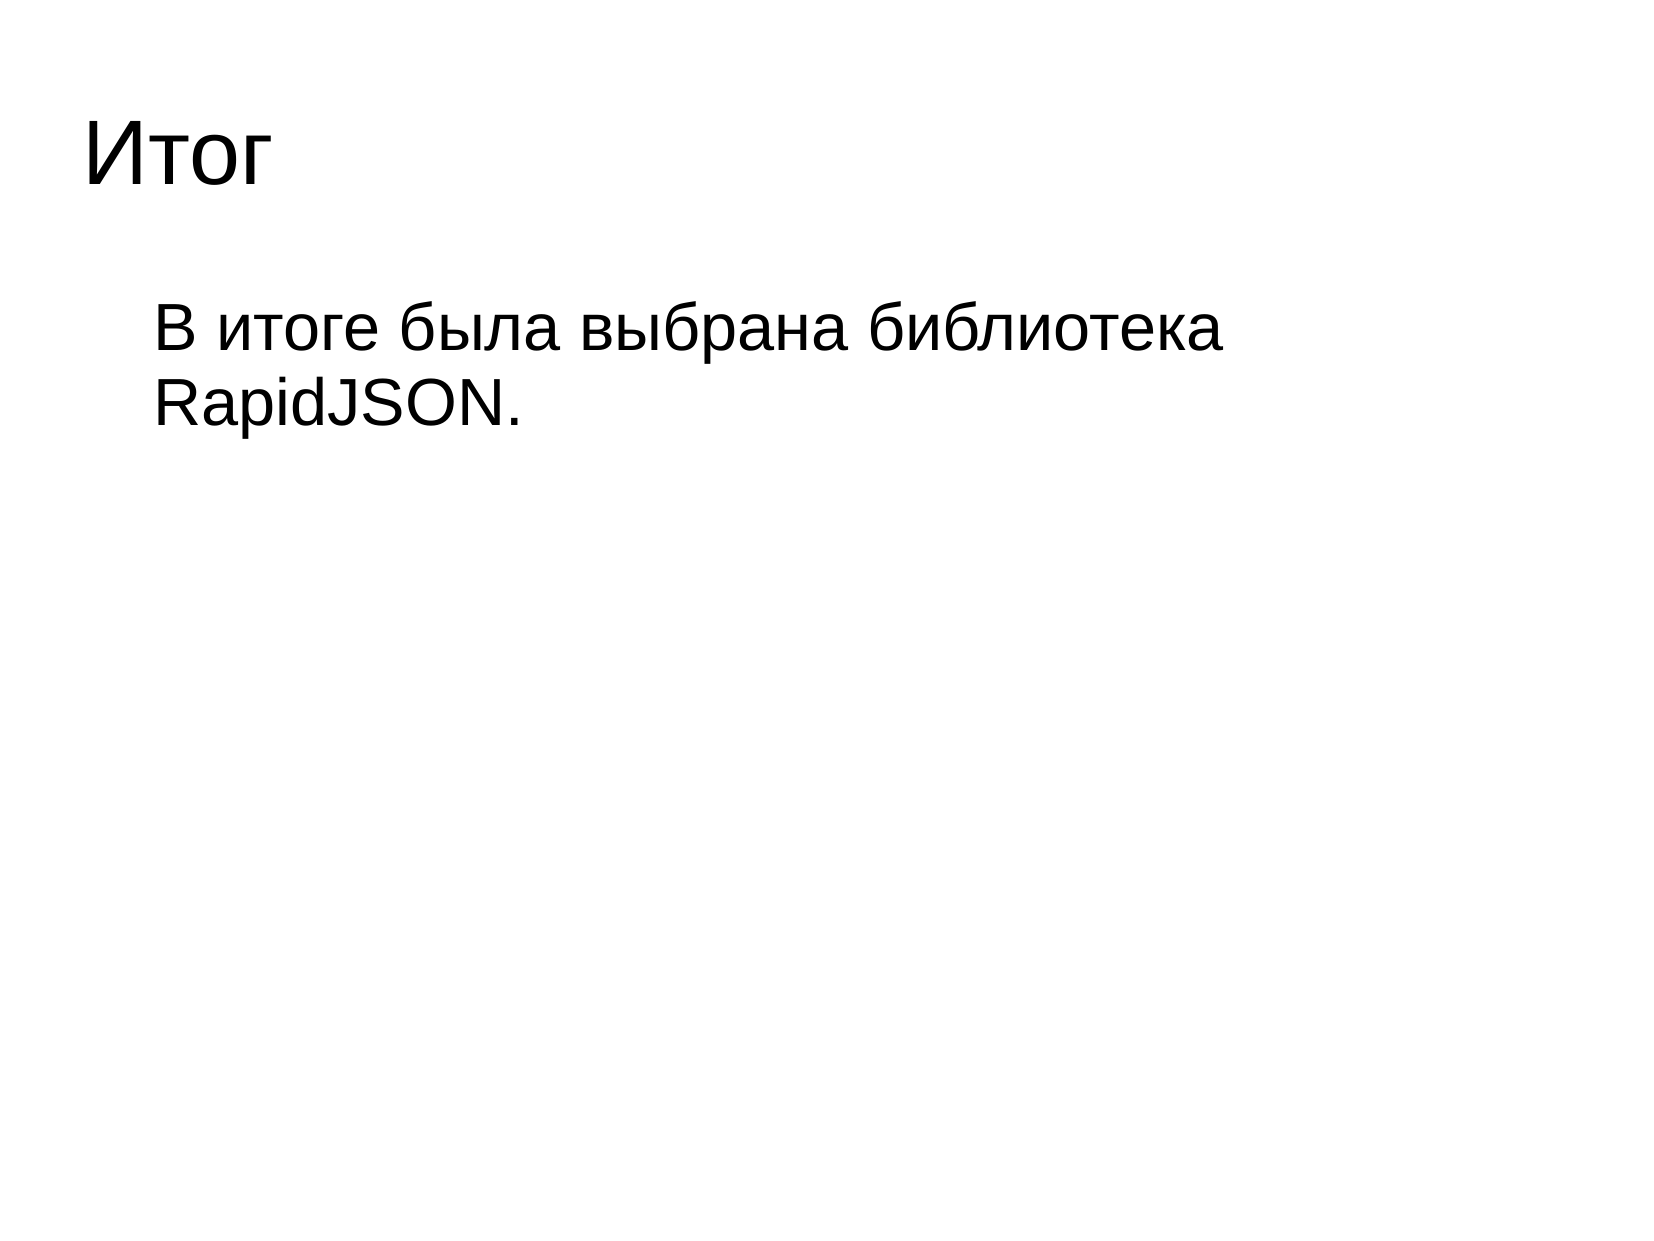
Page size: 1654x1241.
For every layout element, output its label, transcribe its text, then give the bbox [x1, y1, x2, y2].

list В итоге была выбрана библиотека RapidJSON. [82, 290, 1571, 1010]
title Итог [82, 49, 1571, 257]
